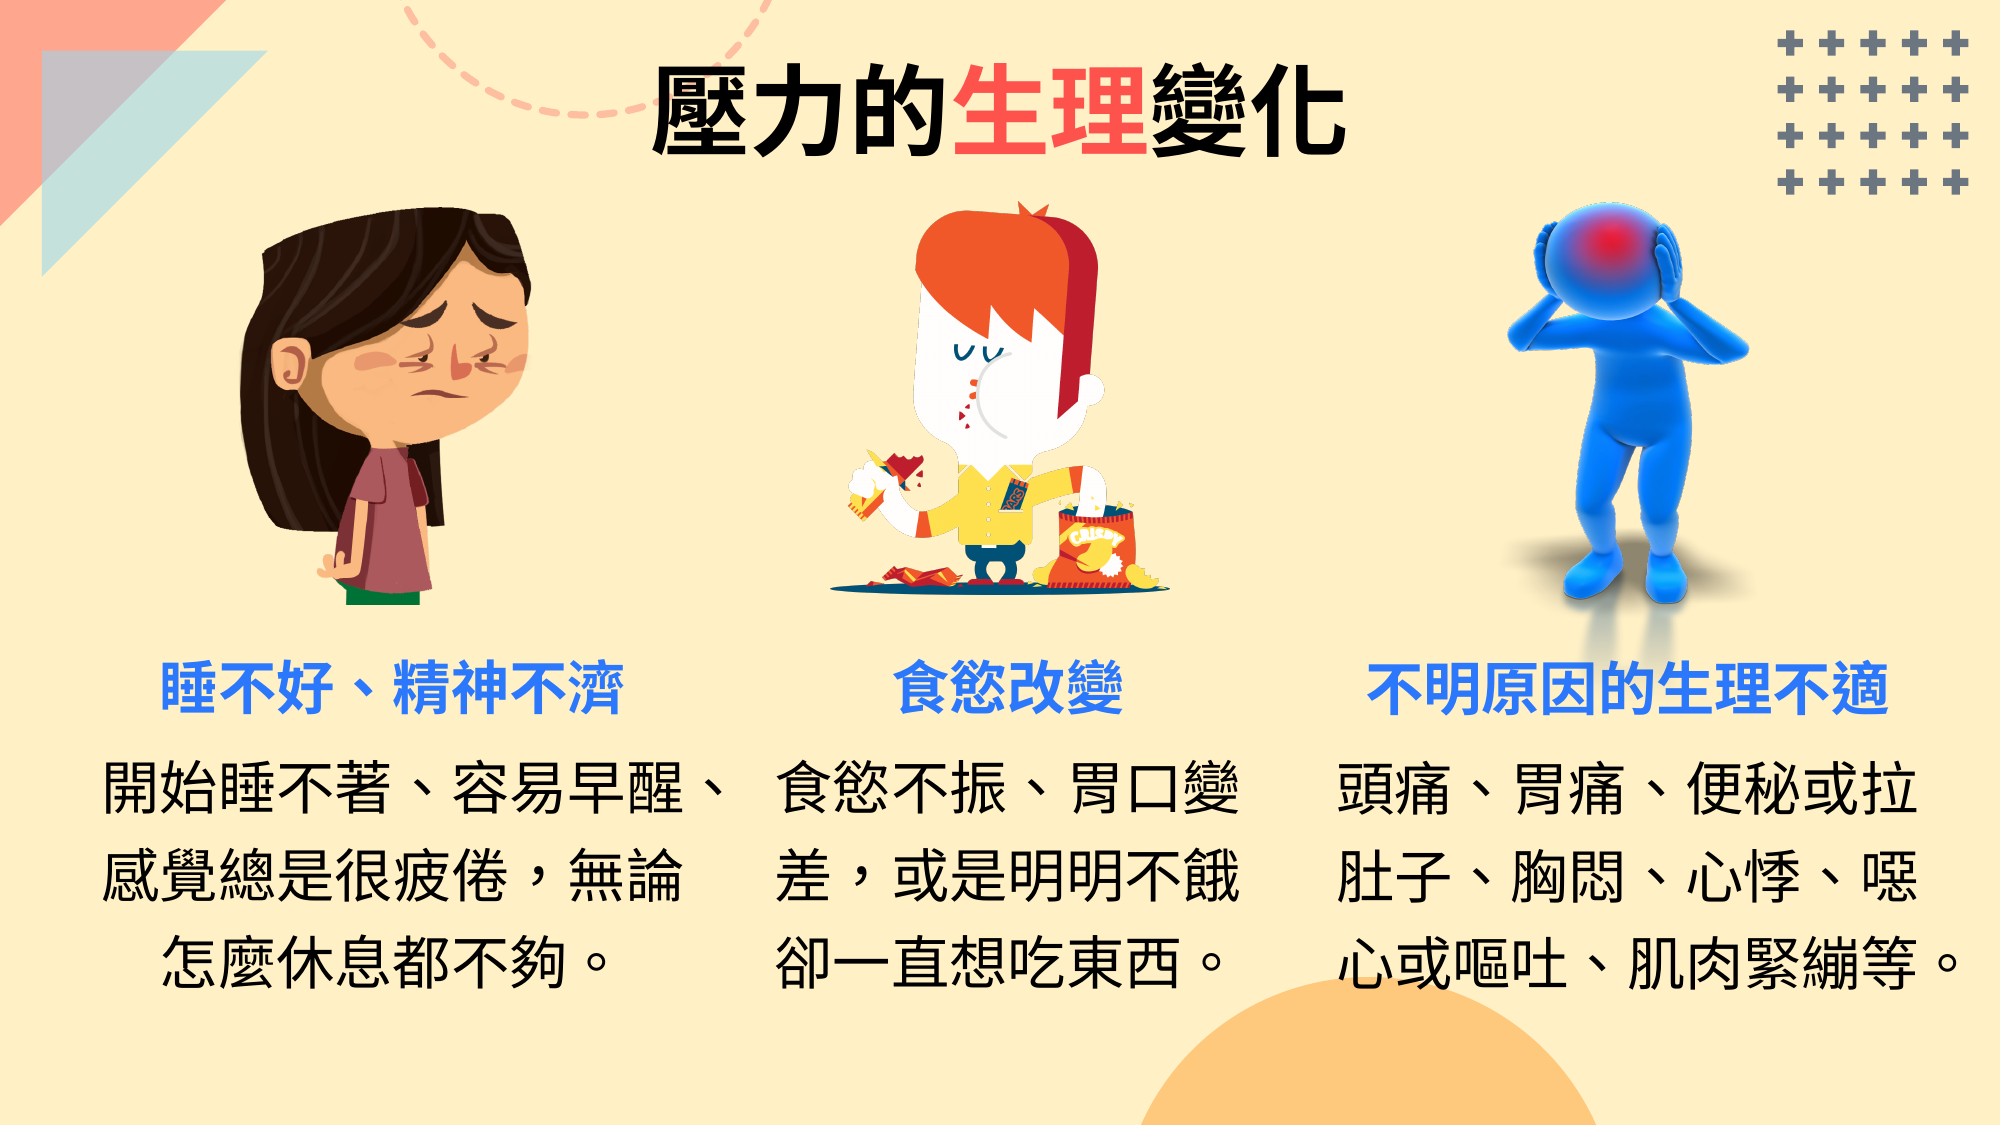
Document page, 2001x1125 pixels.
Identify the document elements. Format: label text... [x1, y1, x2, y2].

picture [1490, 187, 1764, 705]
picture [830, 148, 1170, 626]
text_box 睡不好、精神不濟 開始睡不著、容易早醒、感覺總是很疲倦，無論怎麼休息都不夠。 [80, 626, 706, 1004]
picture [234, 187, 552, 605]
text_box 不明原因的生理不適 頭痛、胃痛、便秘或拉肚子、胸悶、心悸、噁心或嘔吐、肌肉緊繃等。 [1309, 627, 1945, 1008]
text_box 壓力的生理變化 [68, 40, 1932, 166]
text_box 食慾改變 食慾不振、胃口變差，或是明明不餓卻一直想吃東西。 [735, 626, 1280, 1004]
